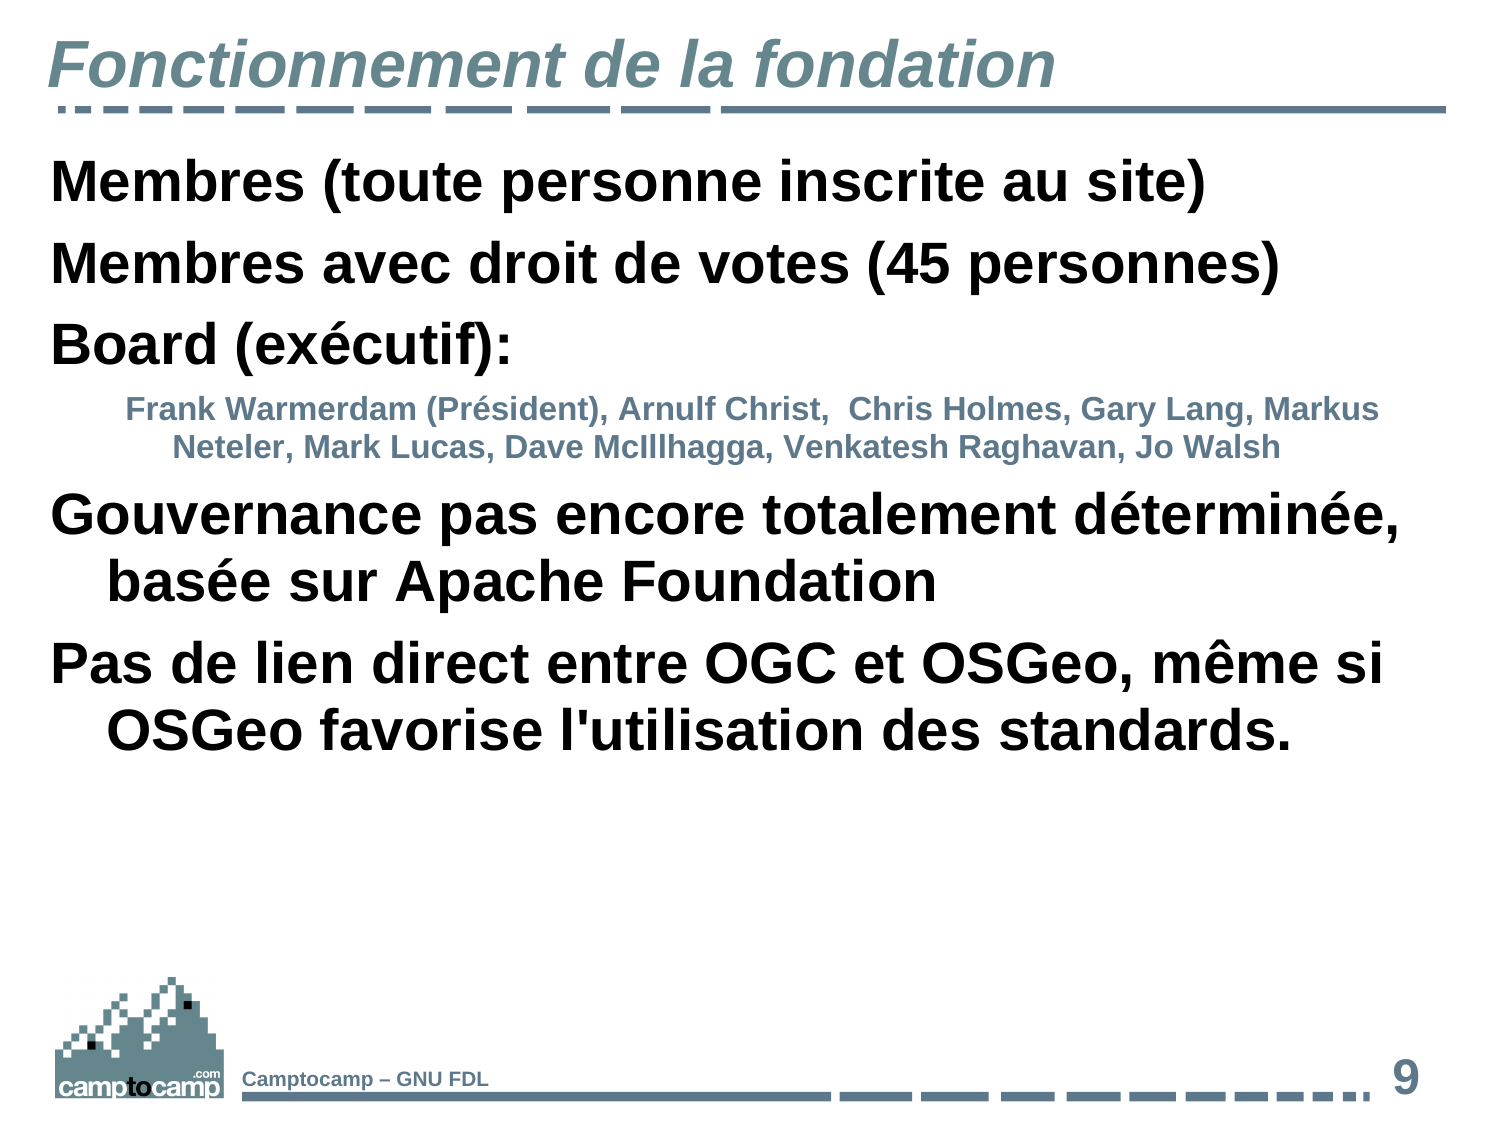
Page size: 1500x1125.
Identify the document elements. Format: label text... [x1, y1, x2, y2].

title Fonctionnement de la fondation [47, 10, 1447, 116]
picture [55, 999, 224, 1101]
list Membres (toute personne inscrite au site) Membres avec droit de votes (45 personnes) Board (exécutif): Frank Warmerdam (Président), Arnulf Christ, Chris Holmes, Gary Lang, Markus Neteler, Mark Lucas, Dave McIllhagga, Venkatesh Raghavan, Jo Walsh Gouvernance pas encore totalement déterminée, basée sur Apache Foundation Pas de lien direct entre OGC et OSGeo, même si OSGeo favorise l'utilisation des standards. [50, 147, 1447, 999]
